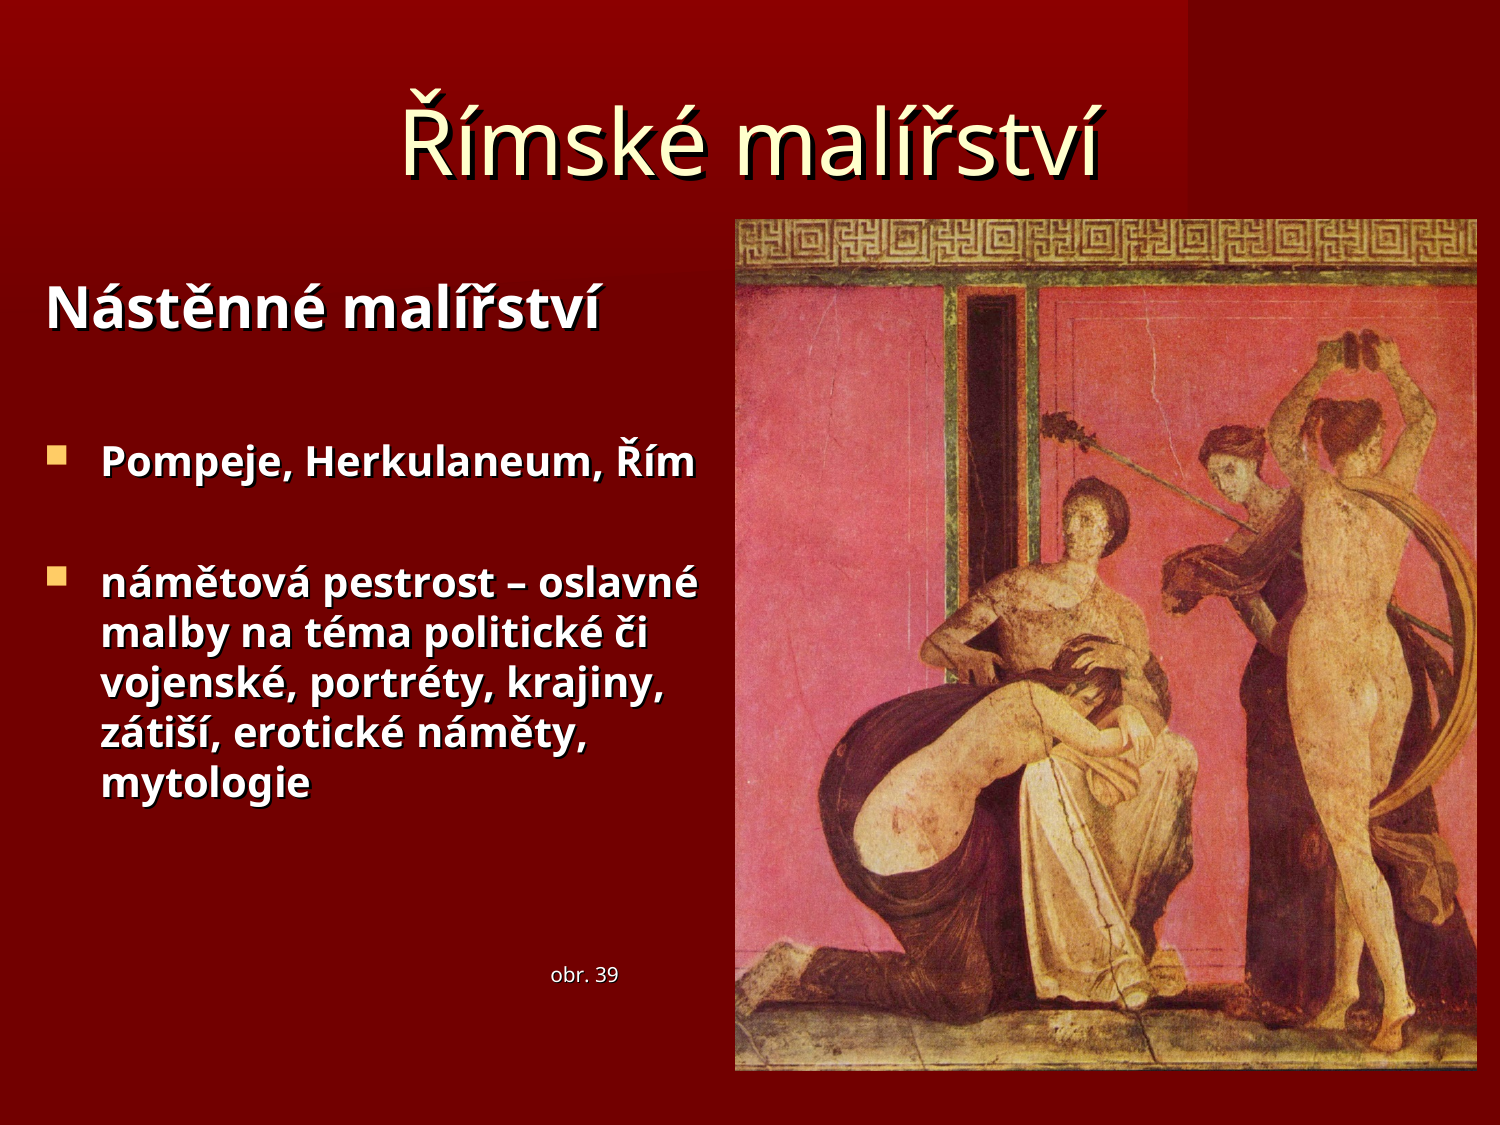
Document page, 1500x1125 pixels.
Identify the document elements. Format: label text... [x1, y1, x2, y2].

list Nástěnné malířství Pompeje, Herkulaneum, Řím námětová pestrost – oslavné malby na téma politické či vojenské, portréty, krajiny, zátiší, erotické náměty, mytologie obr. 39 [29, 262, 735, 1001]
text_box [735, 220, 1477, 1071]
title Římské malířství [75, 45, 1426, 233]
